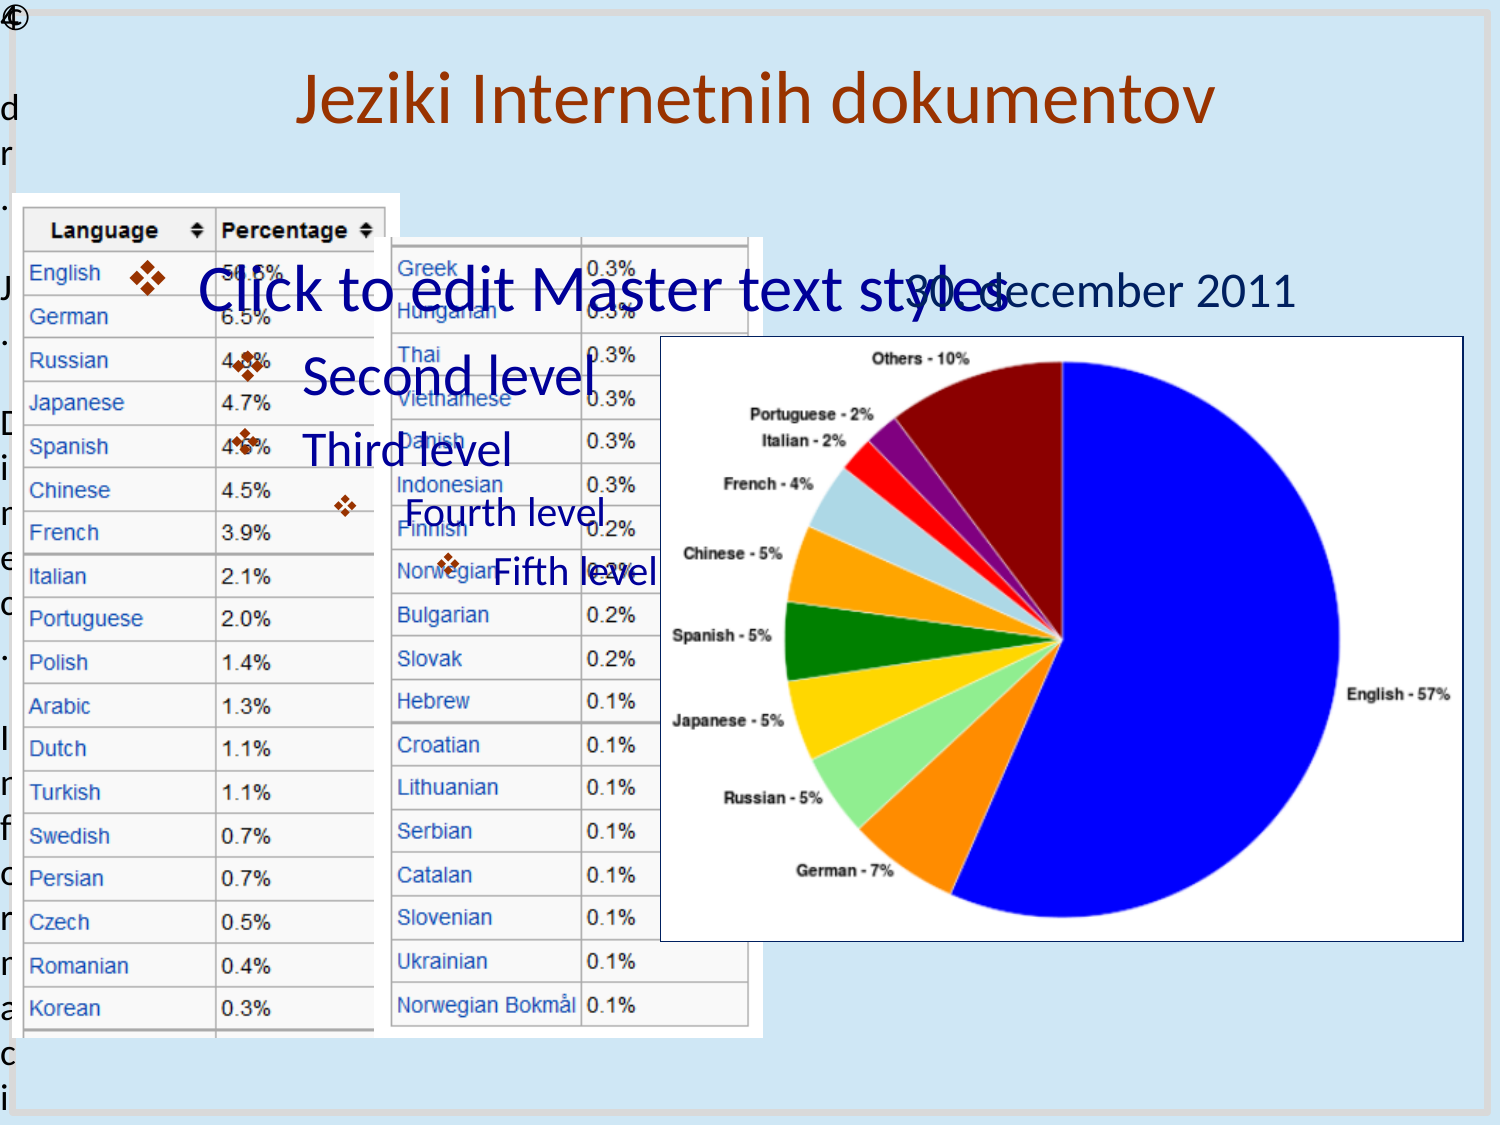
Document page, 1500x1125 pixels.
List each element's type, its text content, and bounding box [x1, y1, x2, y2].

text_box 30. december 2011 [889, 249, 1312, 325]
picture [12, 193, 763, 1038]
picture [661, 337, 1463, 941]
title Jeziki Internetnih dokumentov [37, 37, 1475, 150]
